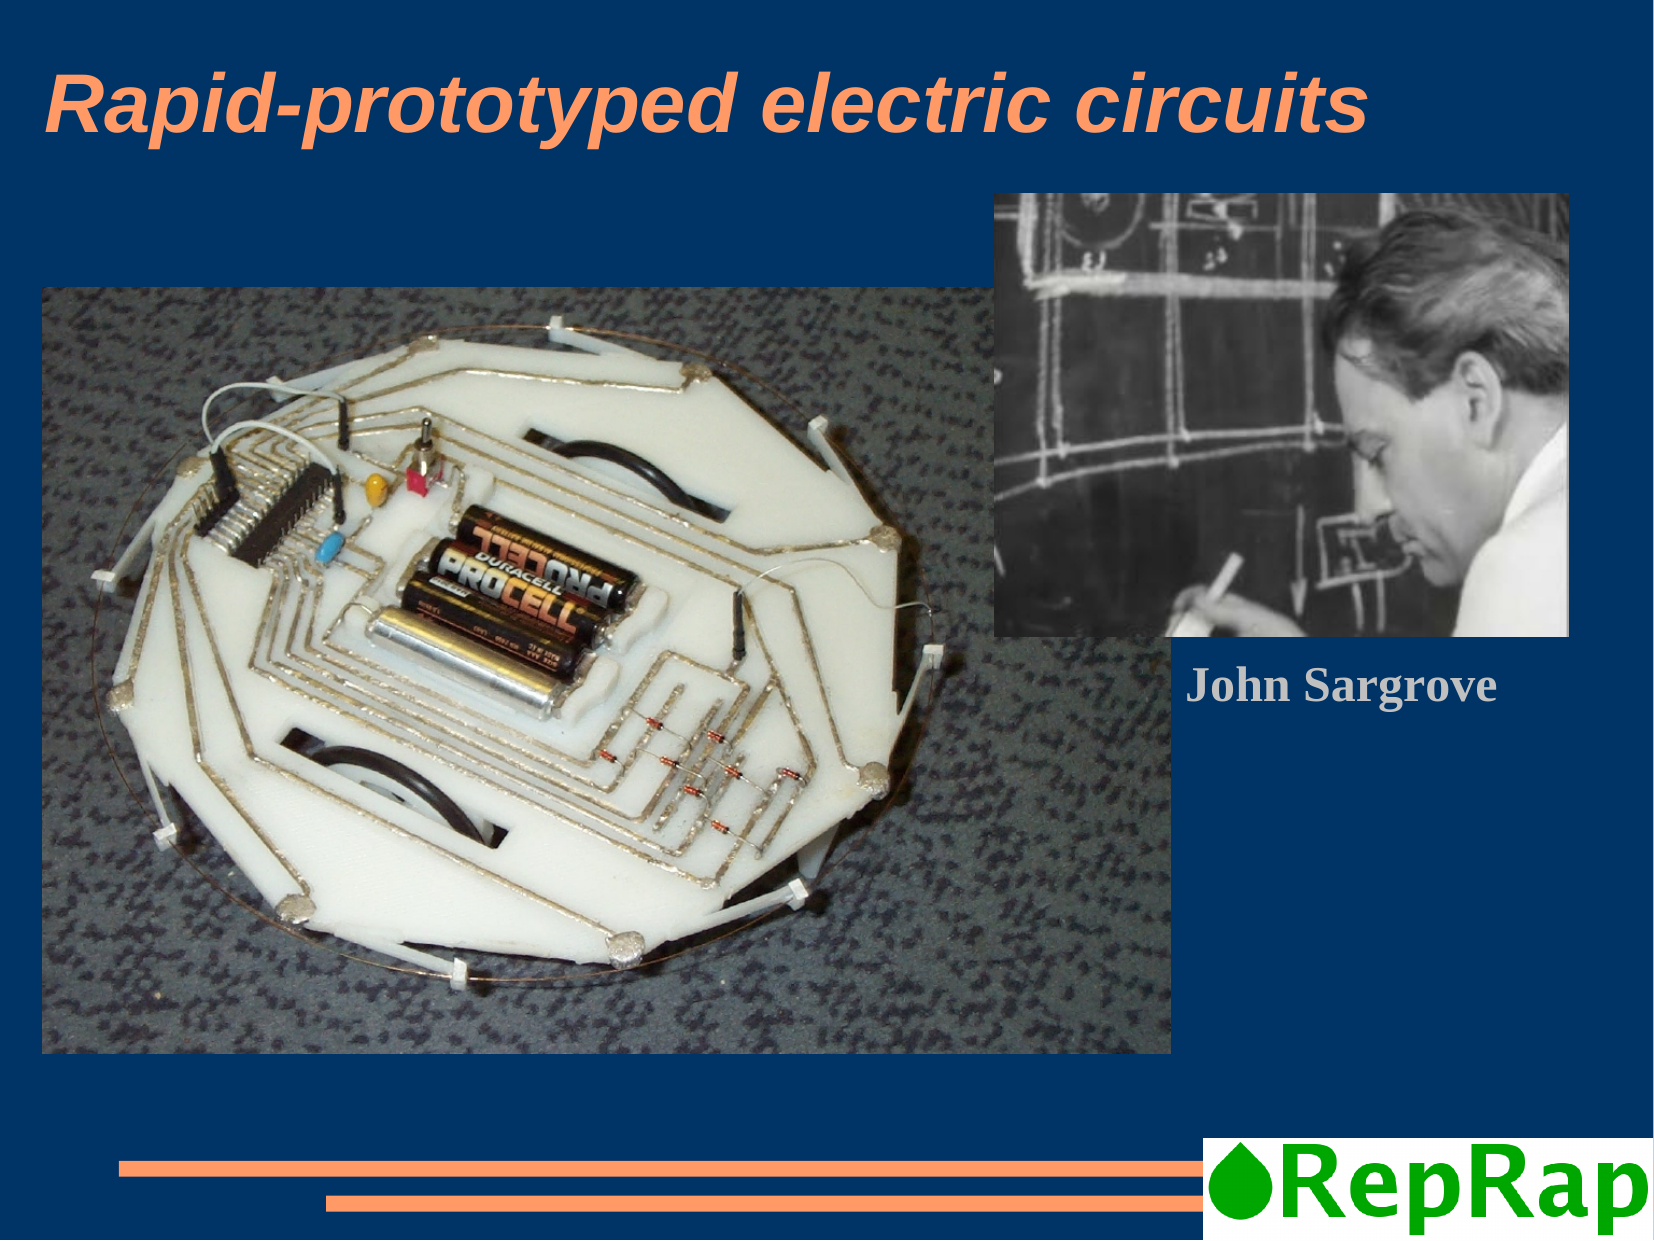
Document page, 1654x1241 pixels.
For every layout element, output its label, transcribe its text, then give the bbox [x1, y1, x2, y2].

picture [42, 193, 1569, 1054]
title Rapid-prototyped electric circuits [44, 0, 1574, 208]
text_box John Sargrove [1185, 656, 1608, 742]
picture [1203, 1138, 1654, 1241]
